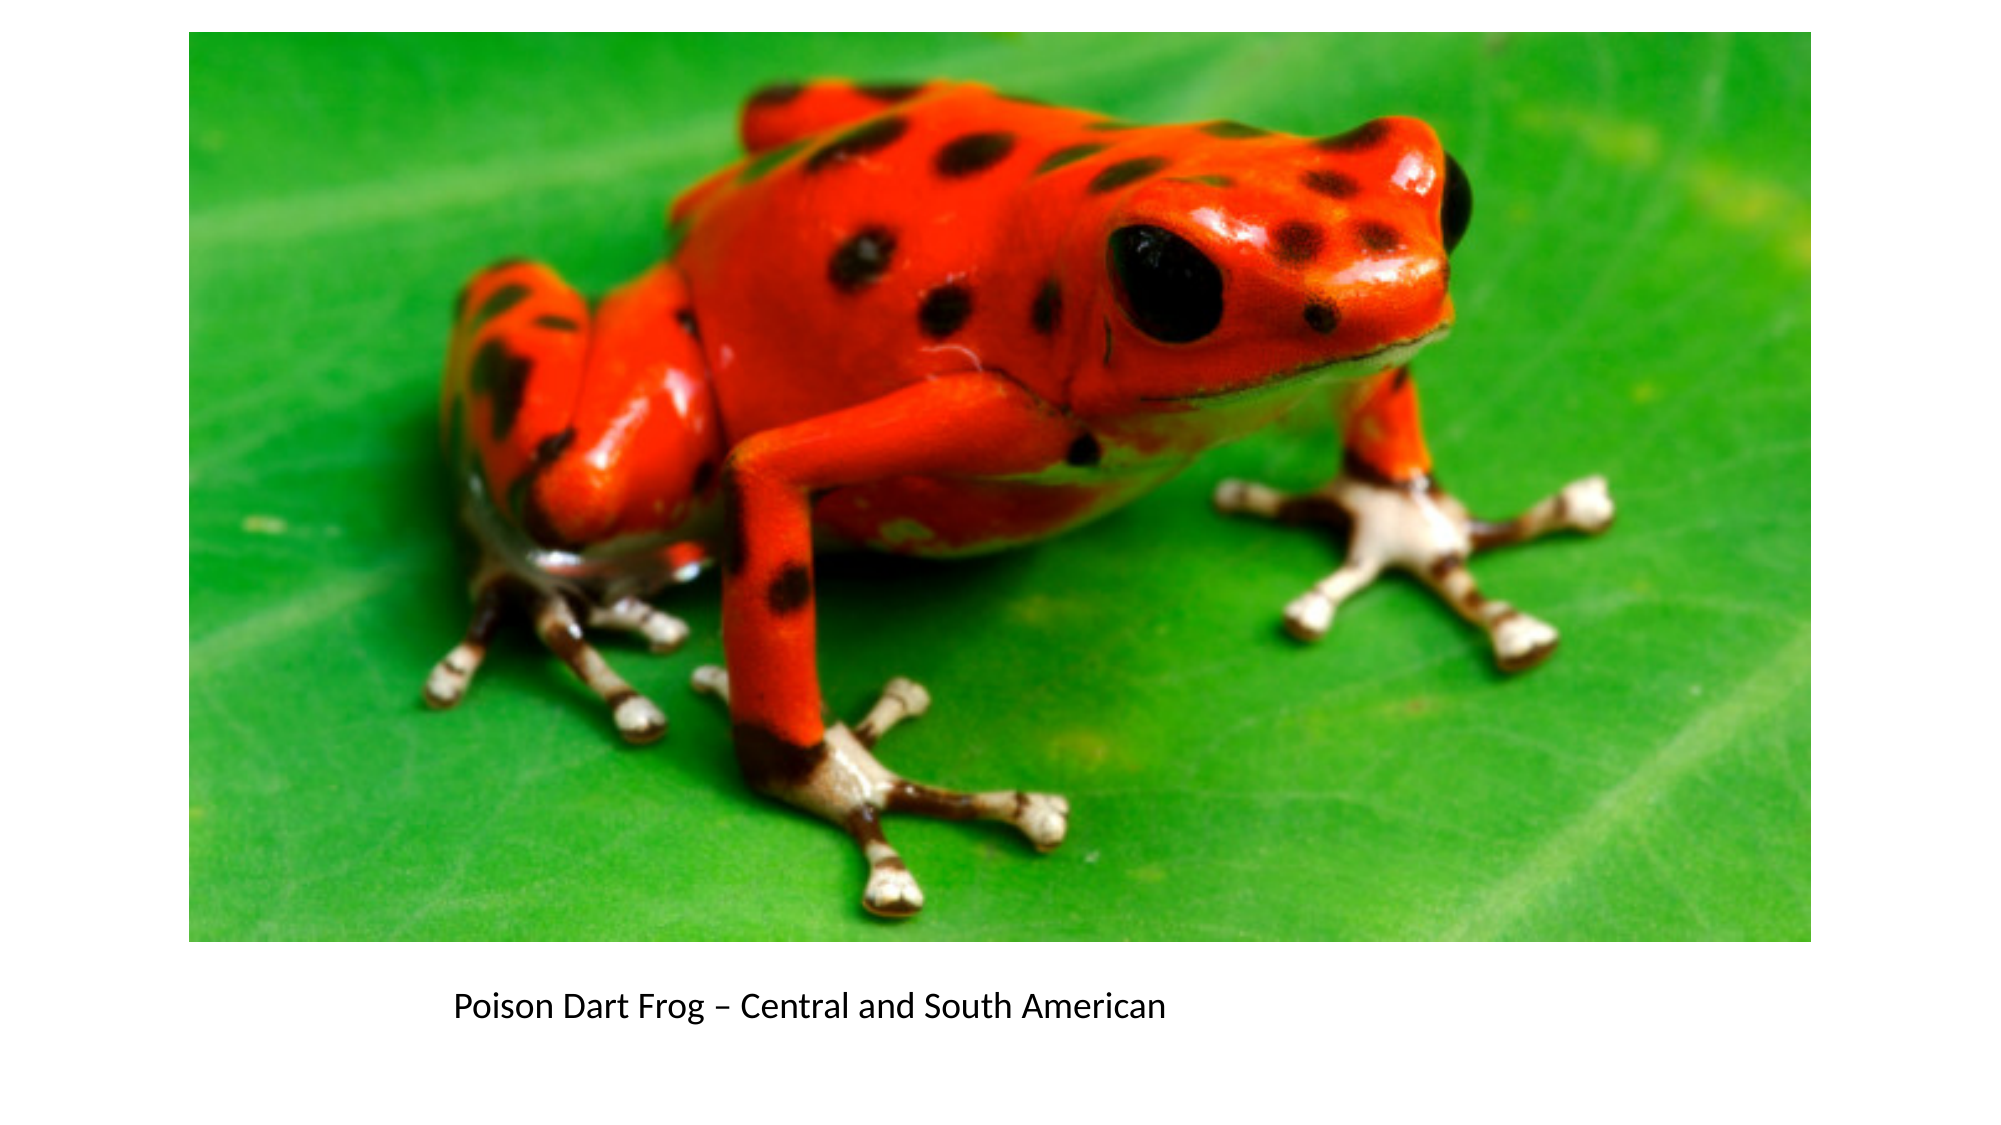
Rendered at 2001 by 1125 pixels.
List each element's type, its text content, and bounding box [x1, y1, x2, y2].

text_box Poison Dart Frog – Central and South American [438, 973, 1616, 1035]
picture [189, 32, 1811, 942]
